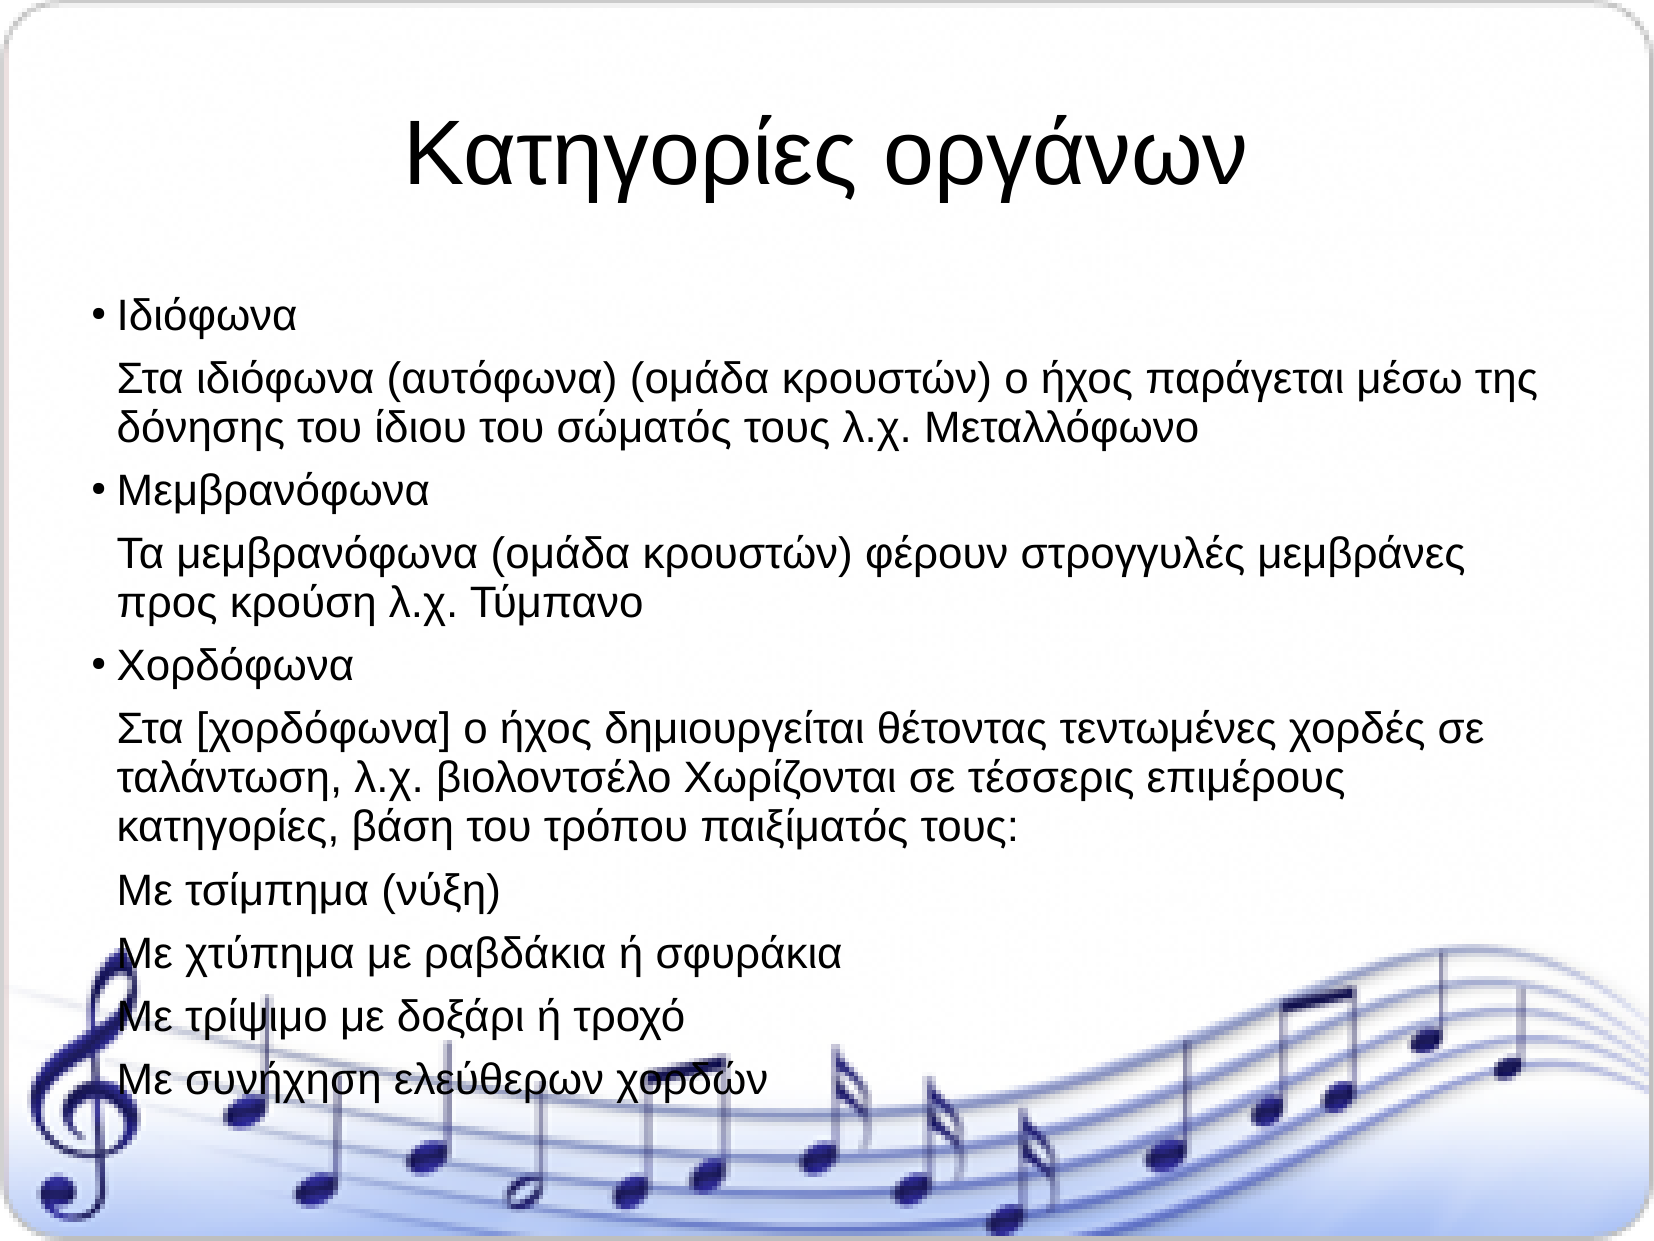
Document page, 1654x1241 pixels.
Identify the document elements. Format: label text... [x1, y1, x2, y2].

picture [0, 0, 1654, 1241]
list Ιδιόφωνα Στα ιδιόφωνα (αυτόφωνα) (ομάδα κρουστών) ο ήχος παράγεται μέσω της δόνησης του ίδιου του σώματός τους λ.χ. Μεταλλόφωνο Μεμβρανόφωνα Τα μεμβρανόφωνα (ομάδα κρουστών) φέρουν στρογγυλές μεμβράνες προς κρούση λ.χ. Τύμπανο Χορδόφωνα Στα [χορδόφωνα] ο ήχος δημιουργείται θέτοντας τεντωμένες χορδές σε ταλάντωση, λ.χ. βιολοντσέλο Xωρίζονται σε τέσσερις επιμέρους κατηγορίες, βάση του τρόπου παιξίματός τους: Mε τσίμπημα (νύξη) Με χτύπημα με ραβδάκια ή σφυράκια Με τρίψιμο με δοξάρι ή τροχό Με συνήχηση ελεύθερων χορδών [82, 290, 1571, 1109]
title Κατηγορίες οργάνων [82, 49, 1571, 257]
